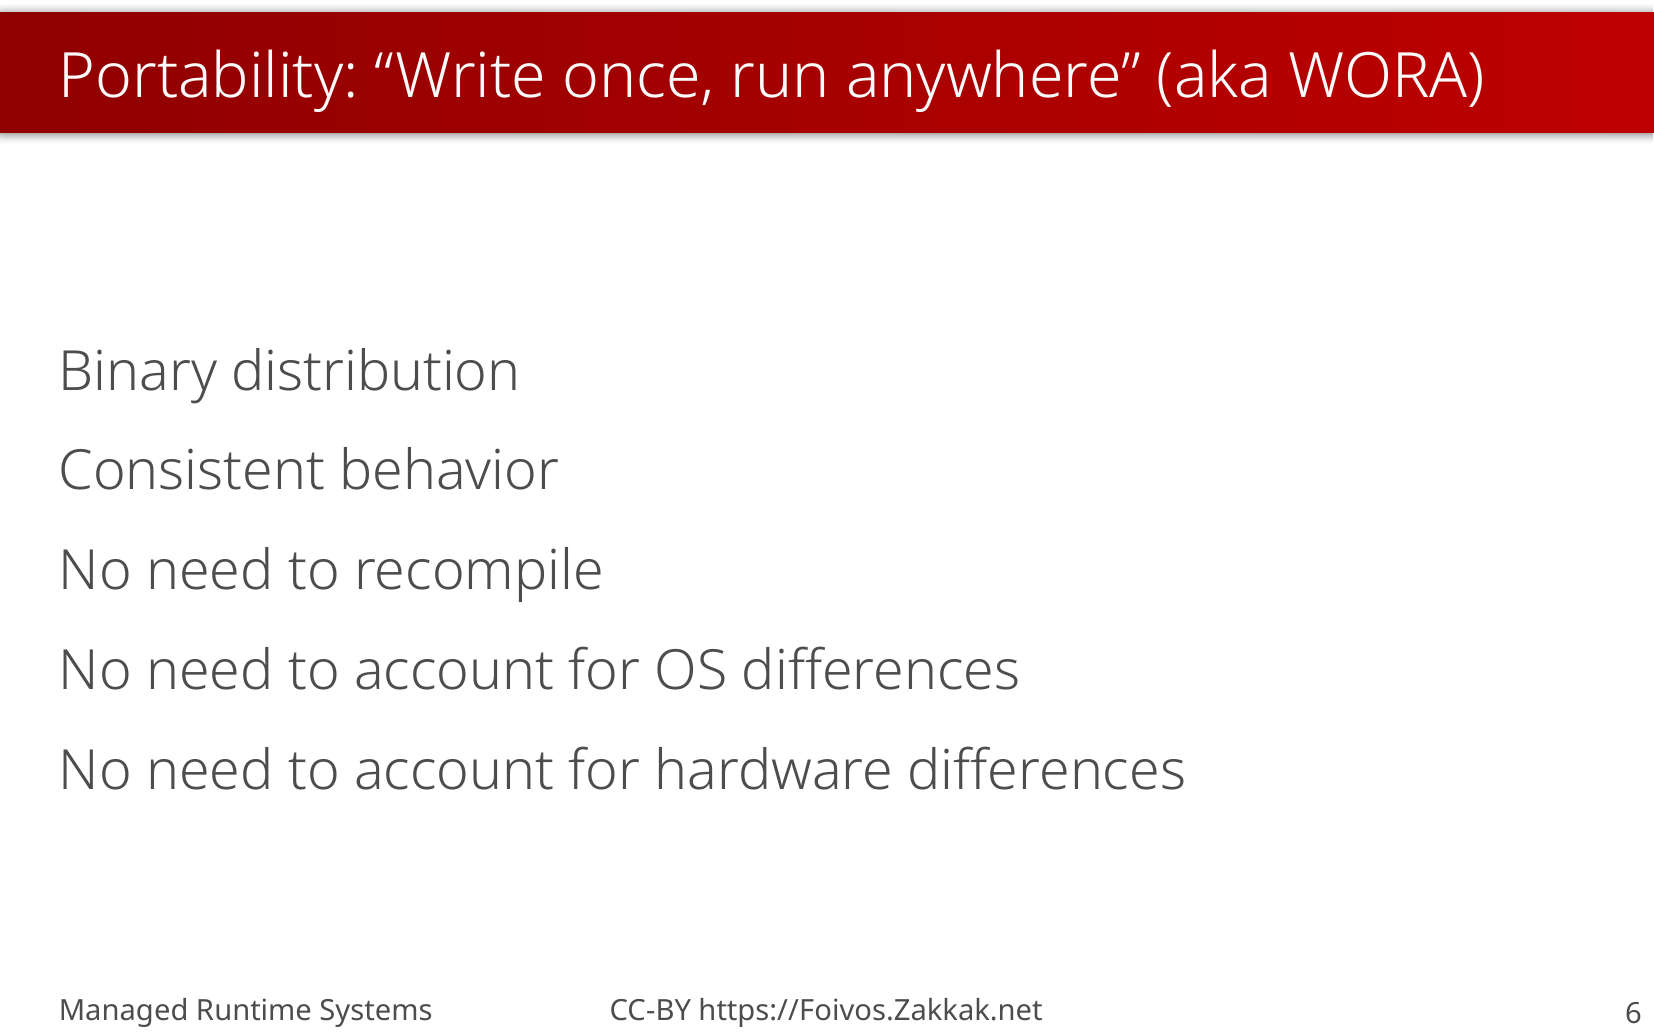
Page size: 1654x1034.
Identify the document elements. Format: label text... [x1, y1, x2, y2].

list Binary distribution Consistent behavior No need to recompile No need to account for OS differences No need to account for hardware differences [58, 177, 1594, 960]
title Portability: “Write once, run anywhere” (aka WORA) [58, 0, 1531, 177]
